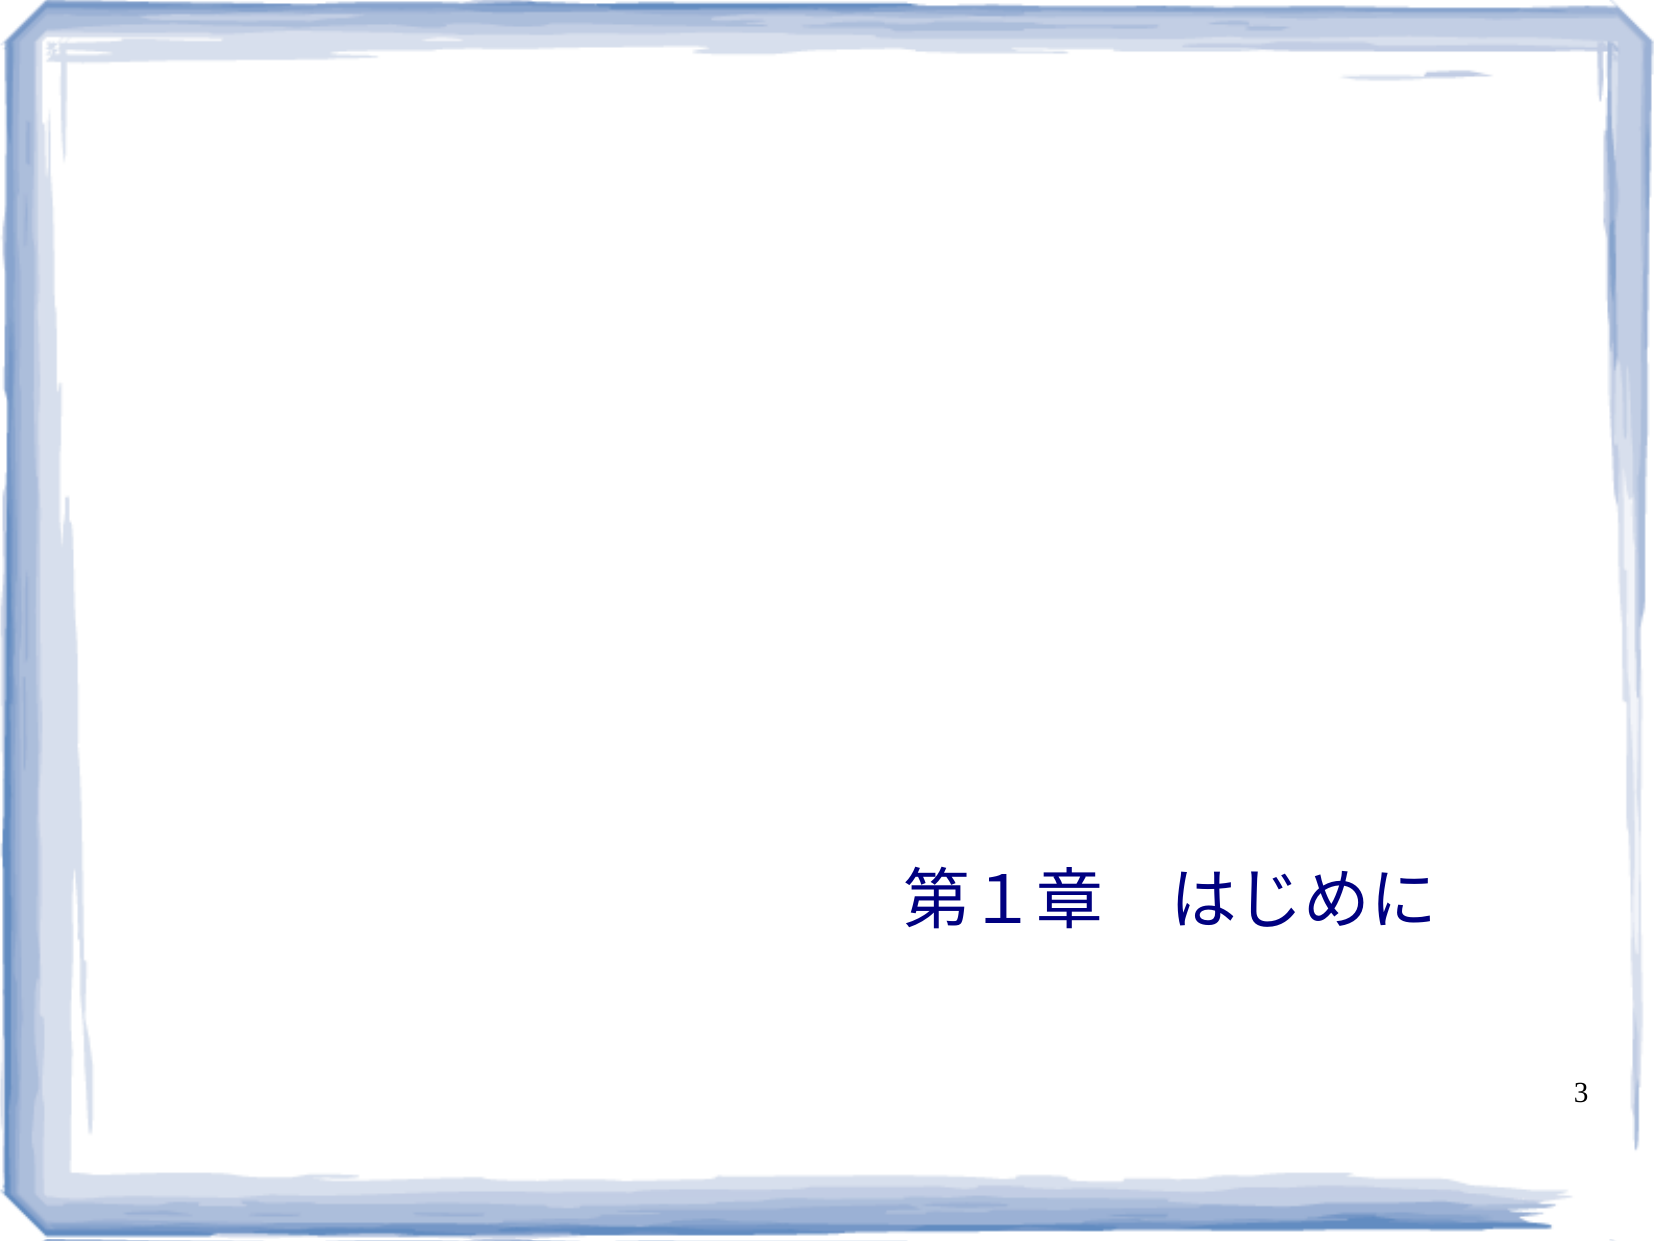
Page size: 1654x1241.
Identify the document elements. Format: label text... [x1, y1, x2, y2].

list 第１章 はじめに [118, 324, 1571, 1045]
picture [0, 0, 1654, 1241]
